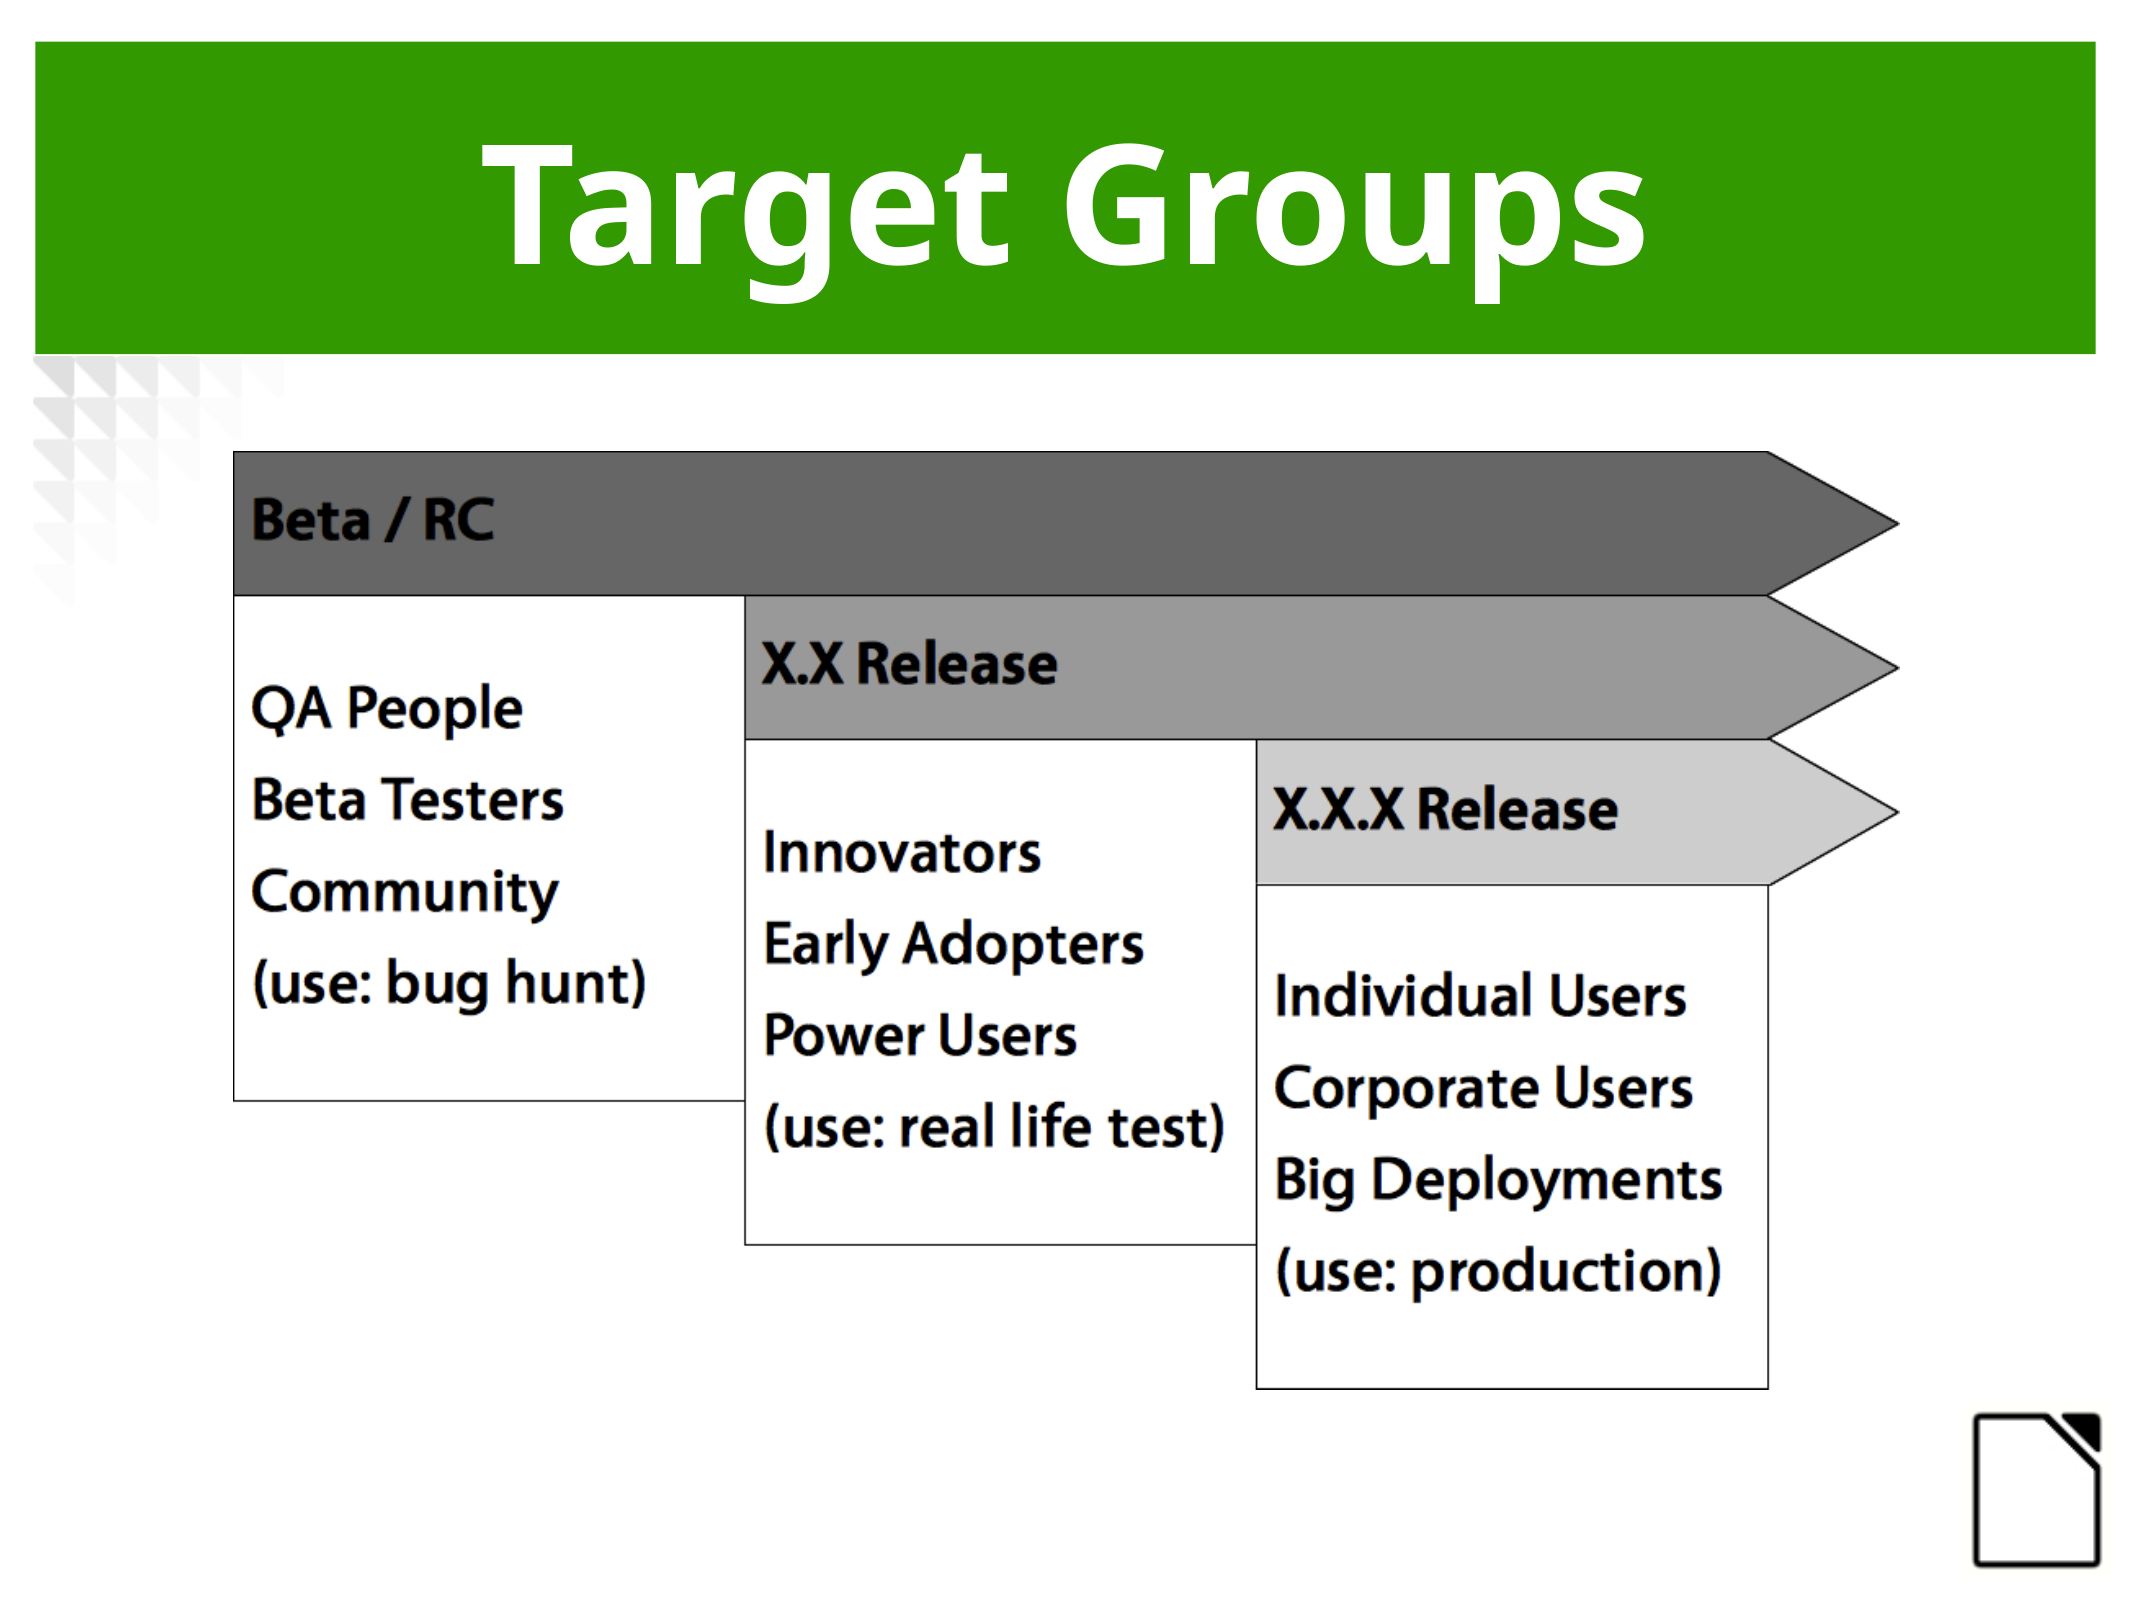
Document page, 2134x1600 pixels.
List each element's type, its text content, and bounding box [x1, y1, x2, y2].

picture [1962, 1402, 2113, 1580]
title Target Groups [35, 41, 2096, 355]
picture [33, 356, 1900, 1390]
